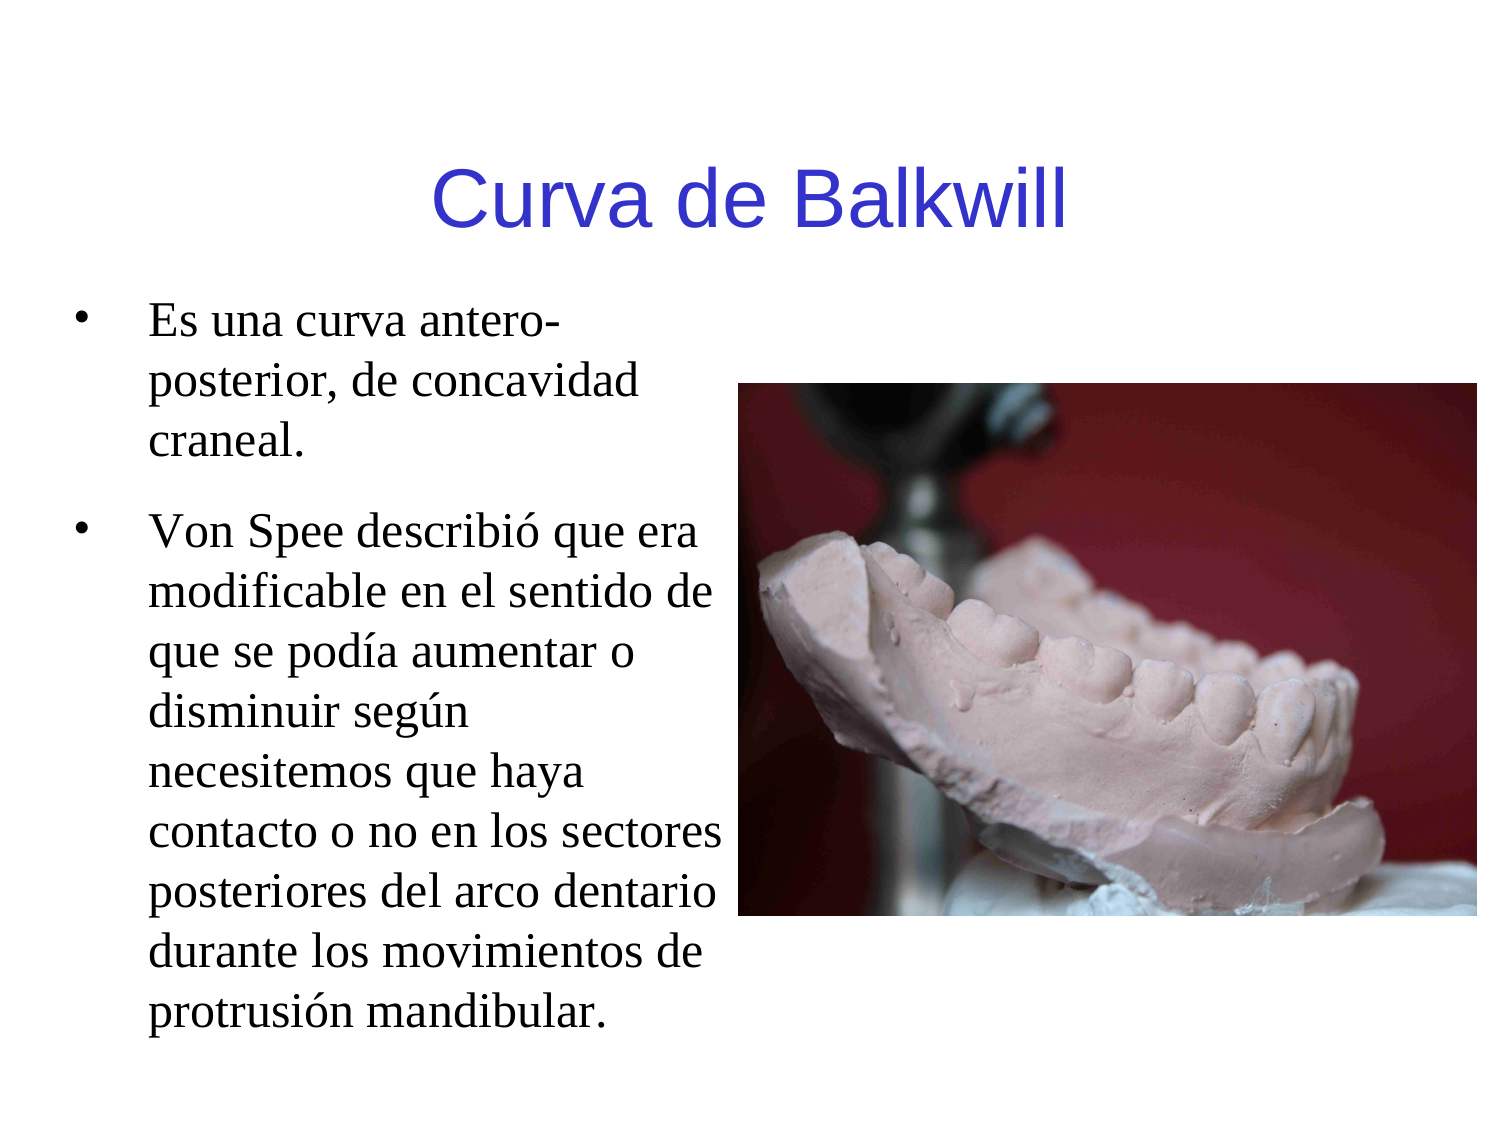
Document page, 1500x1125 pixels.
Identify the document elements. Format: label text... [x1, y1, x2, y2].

picture [738, 383, 1477, 916]
text_box Es una curva antero-posterior, de concavidad craneal. Von Spee describió que era modificable en el sentido de que se podía aumentar o disminuir según necesitemos que haya contacto o no en los sectores posteriores del arco dentario durante los movimientos de protrusión mandibular. [59, 278, 739, 1046]
title Curva de Balkwill [112, 68, 1388, 319]
